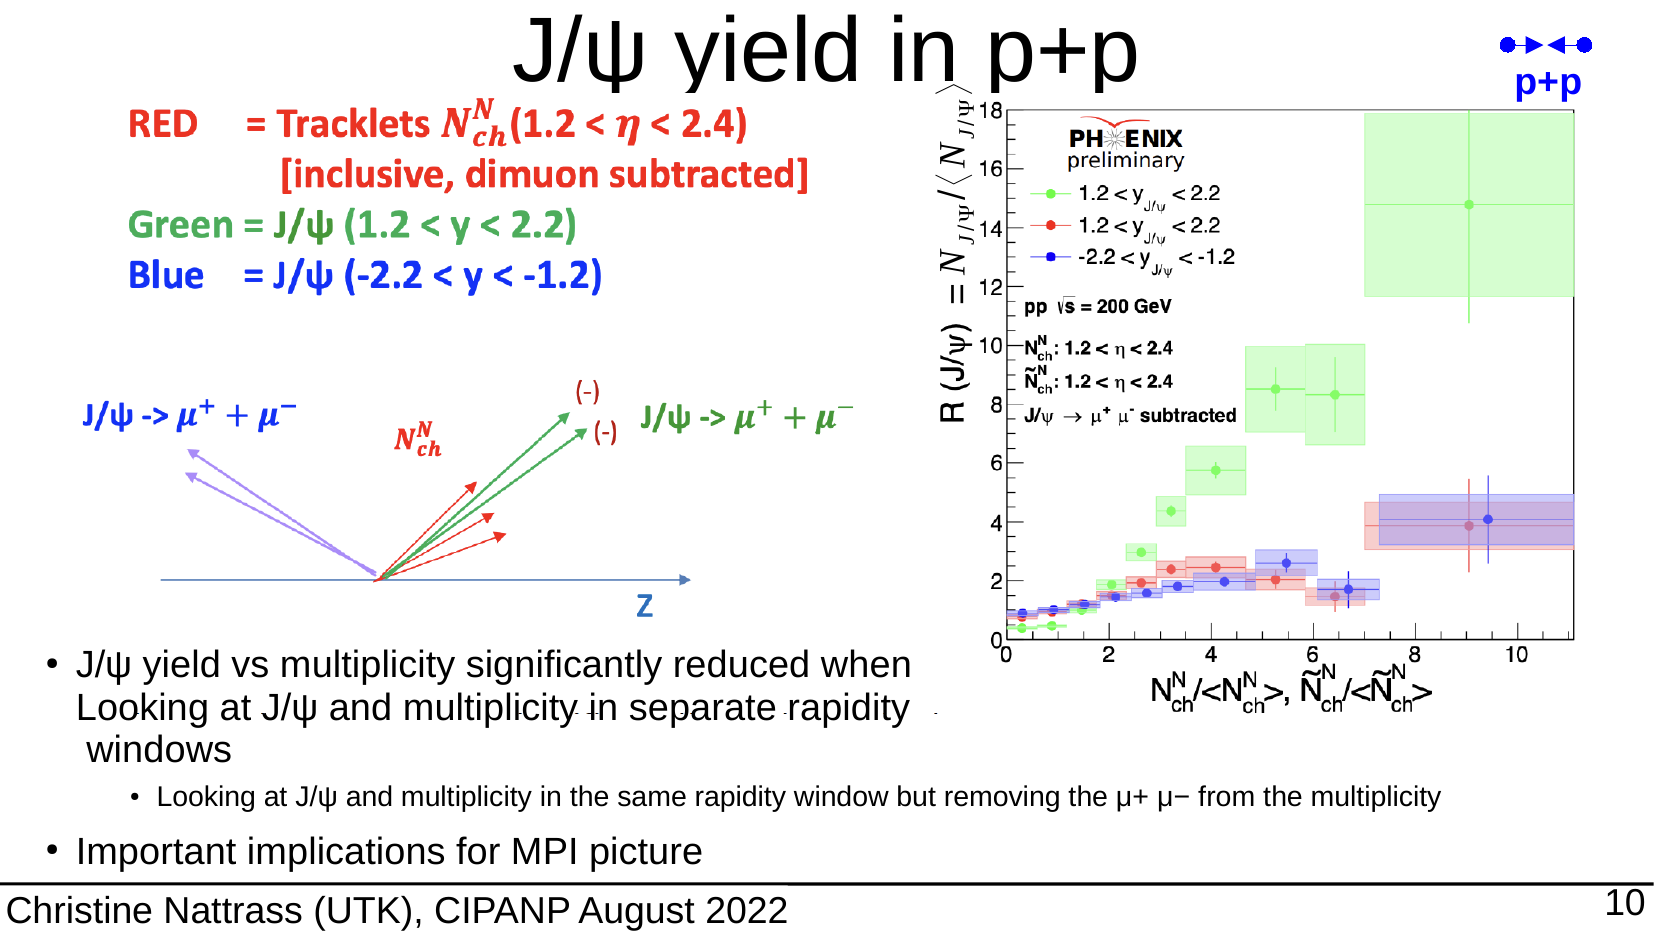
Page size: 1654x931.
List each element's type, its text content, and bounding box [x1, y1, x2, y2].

title J/ψ yield in p+p [82, 0, 1571, 93]
text_box p+p [1499, 53, 1598, 110]
text_box [1500, 37, 1516, 53]
chart [931, 76, 979, 268]
list J/ψ yield vs multiplicity significantly reduced when Looking at J/ψ and multiplicity in separate rapidity windows Looking at J/ψ and multiplicity in the same rapidity window but removing the μ+ μ− from the multiplicity Important implications for MPI picture [35, 643, 1524, 881]
picture [76, 93, 1577, 714]
text_box = [928, 268, 986, 321]
text_box [1576, 37, 1592, 53]
